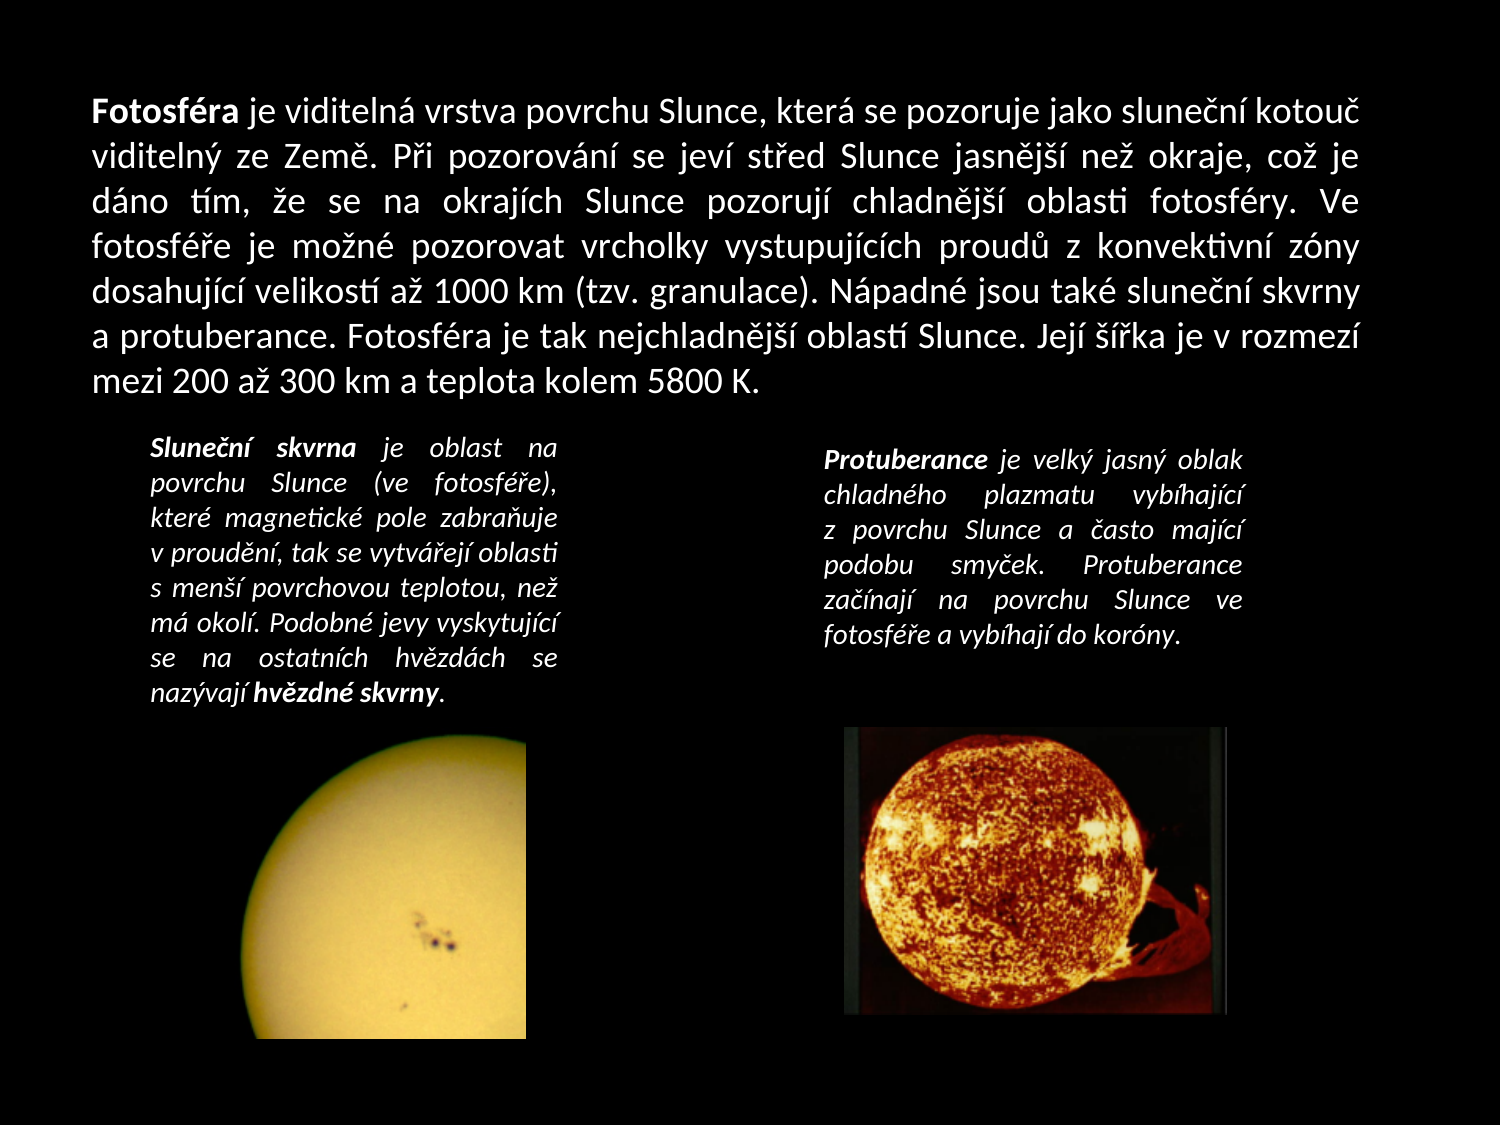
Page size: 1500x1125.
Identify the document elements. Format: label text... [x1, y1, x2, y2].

picture [844, 727, 1227, 1015]
text_box Sluneční skvrna je oblast na povrchu Slunce (ve fotosféře), které magnetické pole zabraňuje v proudění, tak se vytvářejí oblasti s menší povrchovou teplotou, než má okolí. Podobné jevy vyskytující se na ostatních hvězdách se nazývají hvězdné skvrny. [135, 420, 573, 716]
text_box Protuberance je velký jasný oblak chladného plazmatu vybíhající z povrchu Slunce a často mající podobu smyček. Protuberance začínají na povrchu Slunce ve fotosféře a vybíhají do koróny. [809, 432, 1258, 658]
text_box Fotosféra je viditelná vrstva povrchu Slunce, která se pozoruje jako sluneční kotouč viditelný ze Země. Při pozorování se jeví střed Slunce jasnější než okraje, což je dáno tím, že se na okrajích Slunce pozorují chladnější oblasti fotosféry. Ve fotosféře je možné pozorovat vrcholky vystupujících proudů z konvektivní zóny dosahující velikostí až 1000 km (tzv. granulace). Nápadné jsou také sluneční skvrny a protuberance. Fotosféra je tak nejchladnější oblastí Slunce. Její šířka je v rozmezí mezi 200 až 300 km a teplota kolem 5800 K. [76, 78, 1377, 409]
picture [194, 727, 526, 1039]
